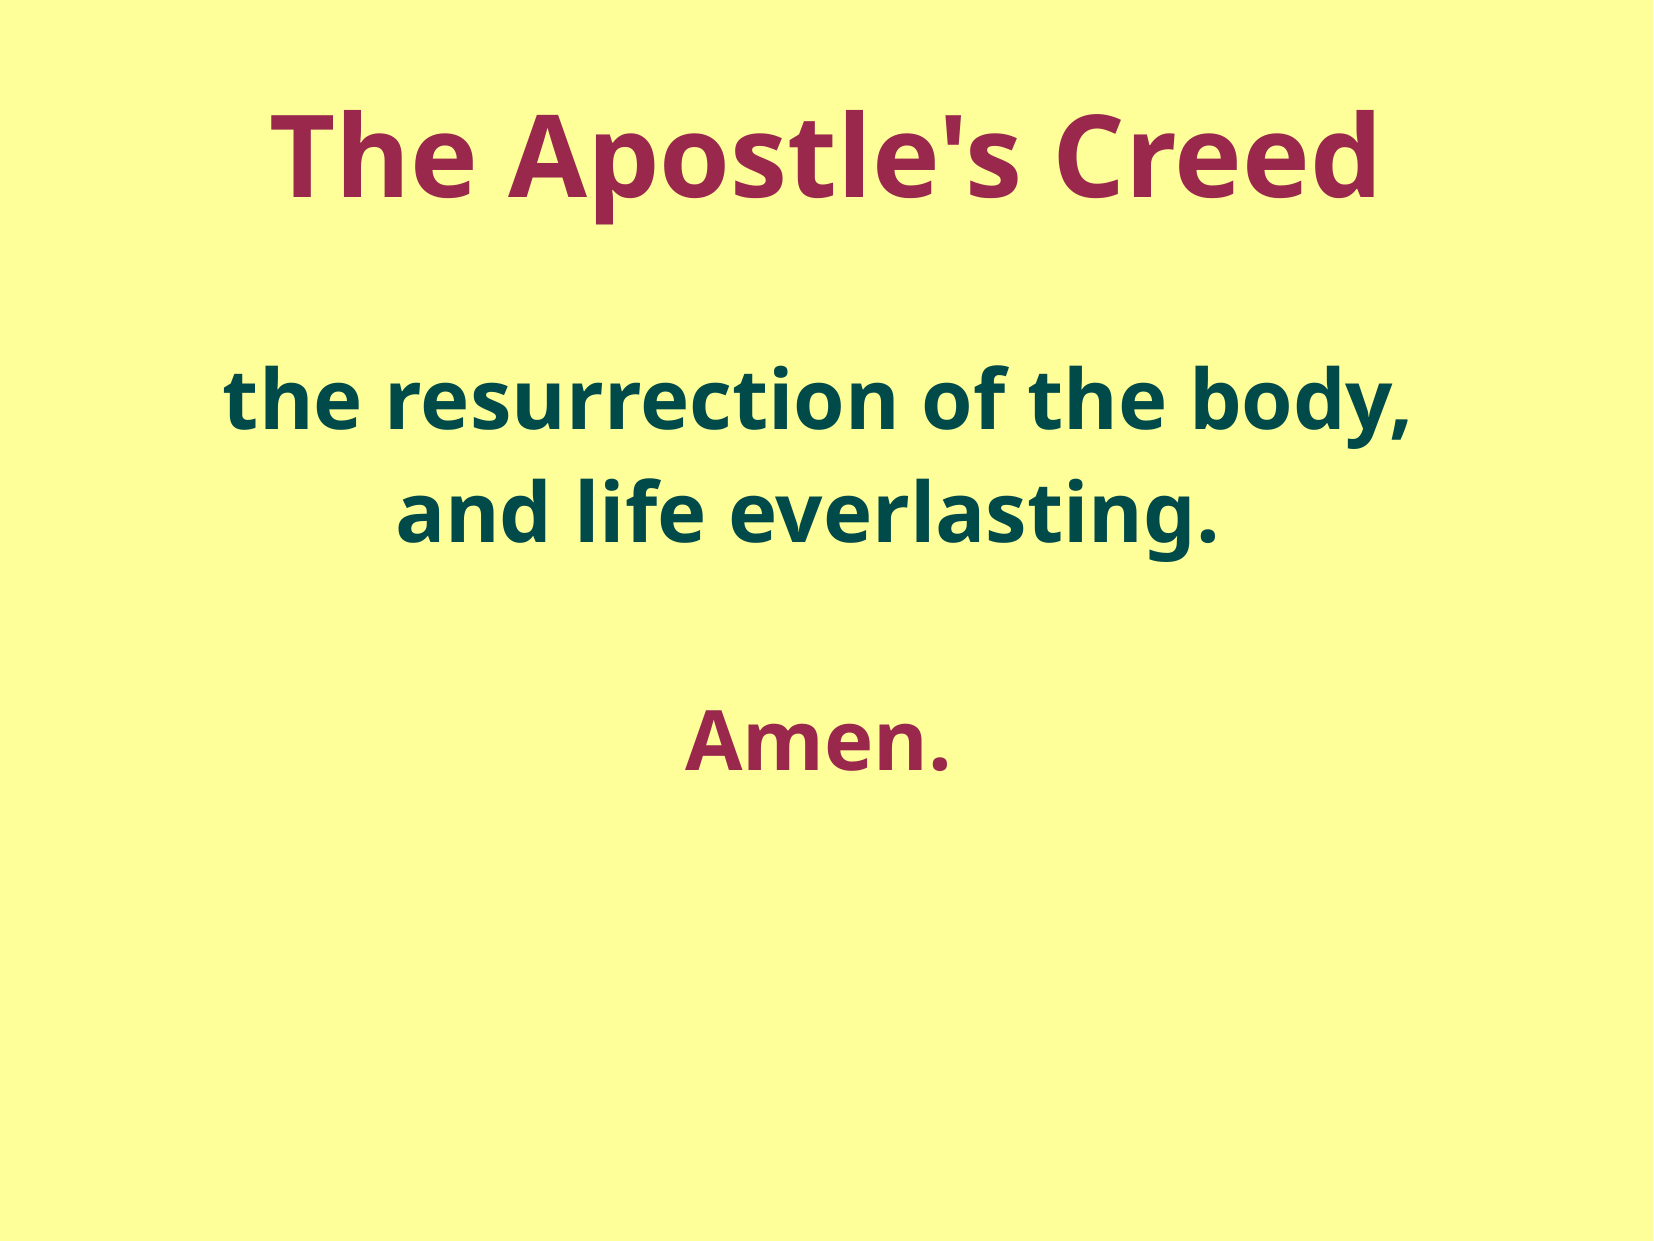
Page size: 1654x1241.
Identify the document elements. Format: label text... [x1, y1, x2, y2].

text_box the resurrection of the body, and life everlasting. Amen. [74, 309, 1563, 826]
title The Apostle's Creed [82, 49, 1571, 257]
